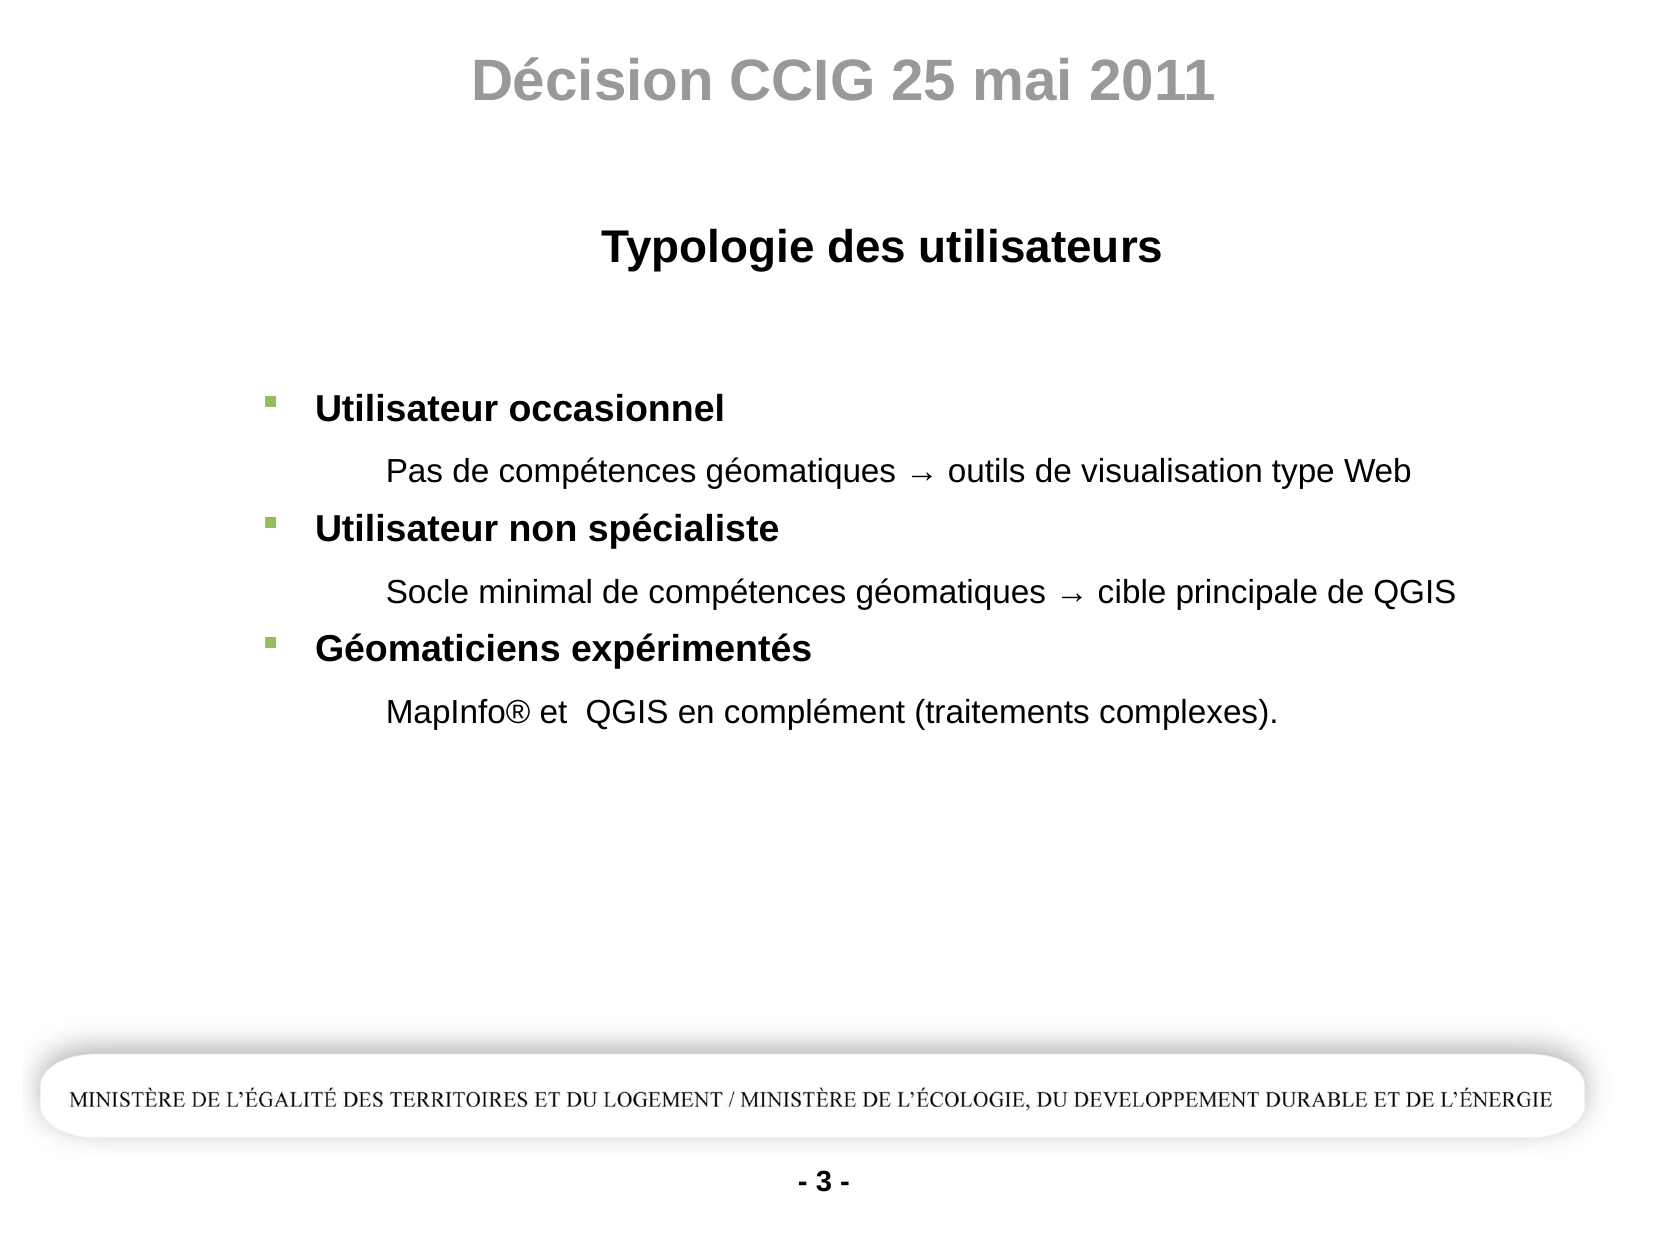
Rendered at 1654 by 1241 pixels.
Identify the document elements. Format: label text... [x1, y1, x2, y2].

picture [23, 1014, 1612, 1159]
text_box Typologie des utilisateurs Utilisateur occasionnel Pas de compétences géomatiques → outils de visualisation type Web Utilisateur non spécialiste Socle minimal de compétences géomatiques → cible principale de QGIS Géomaticiens expérimentés MapInfo® et QGIS en complément (traitements complexes). [173, 218, 1503, 785]
title Décision CCIG 25 mai 2011 [341, 35, 1347, 123]
